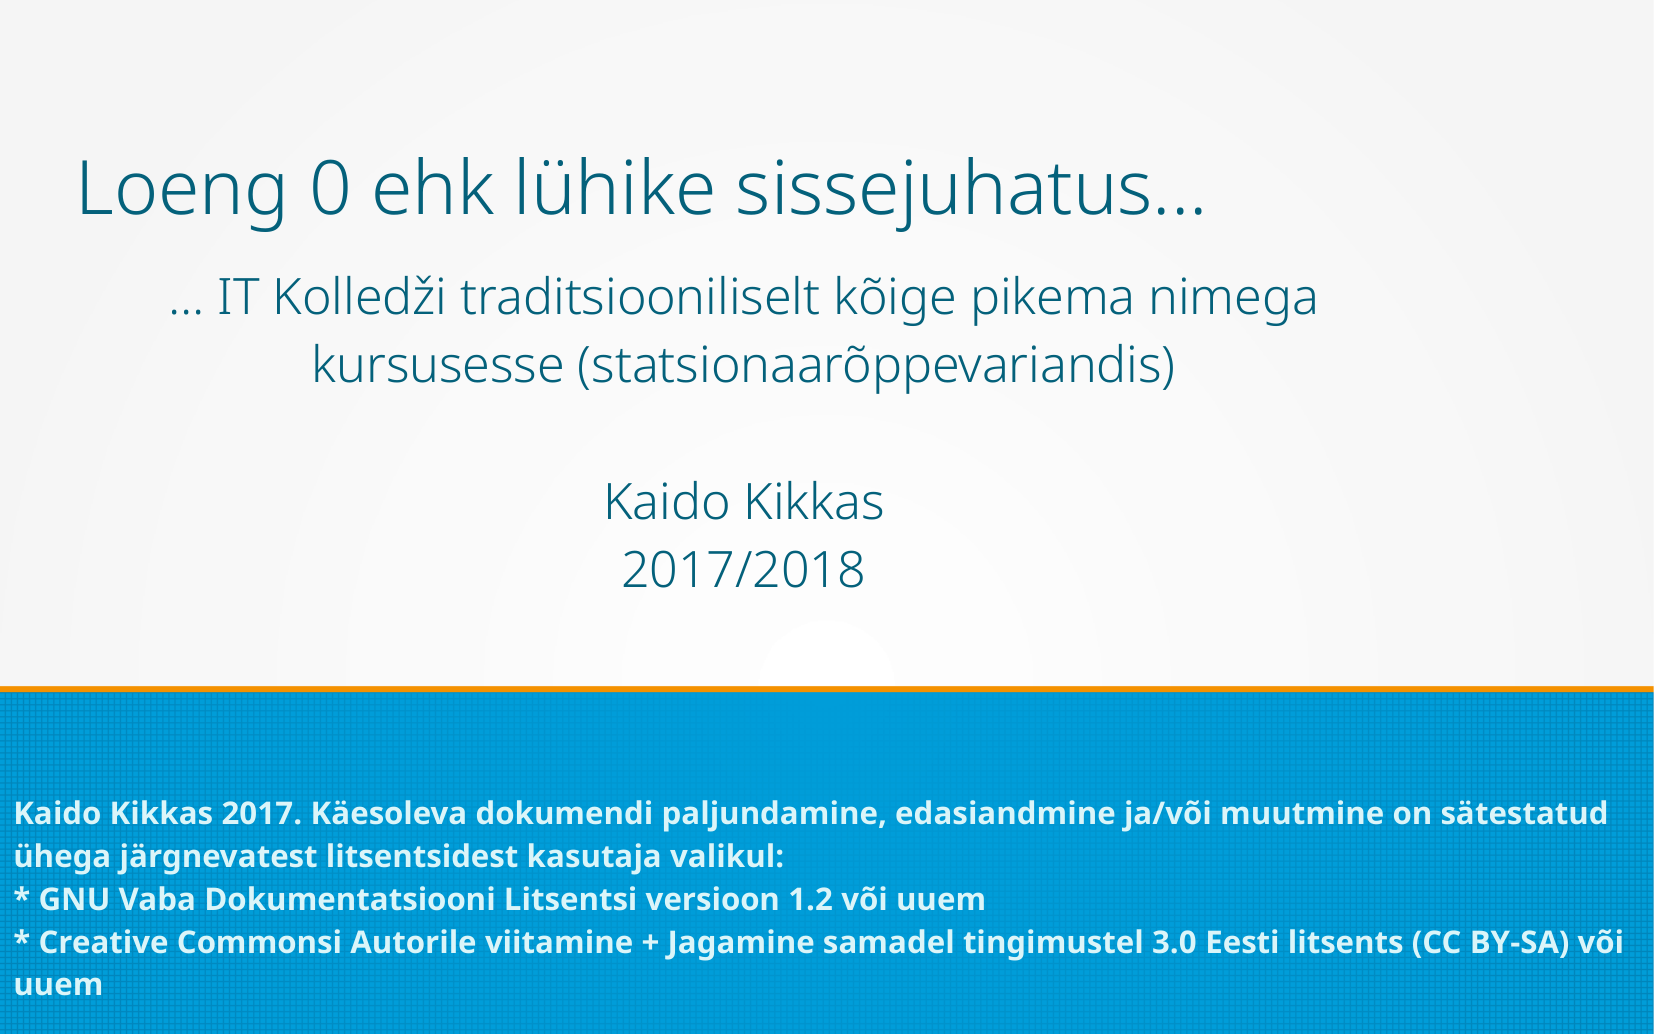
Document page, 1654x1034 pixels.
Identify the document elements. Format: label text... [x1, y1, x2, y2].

title Loeng 0 ehk lühike sissejuhatus... [75, 37, 1501, 237]
title ... IT Kolledži traditsiooniliselt kõige pikema nimega kursusesse (statsionaarõppevariandis) Kaido Kikkas 2017/2018 [47, 259, 1441, 603]
picture [0, 0, 1654, 692]
subtitle Kaido Kikkas 2017. Käesoleva dokumendi paljundamine, edasiandmine ja/või muutmine on sätestatud ühega järgnevatest litsentsidest kasutaja valikul: * GNU Vaba Dokumentatsiooni Litsentsi versioon 1.2 või uuem * Creative Commonsi Autorile viitamine + Jagamine samadel tingimustel 3.0 Eesti litsents (CC BY-SA) või uuem [13, 791, 1630, 1004]
